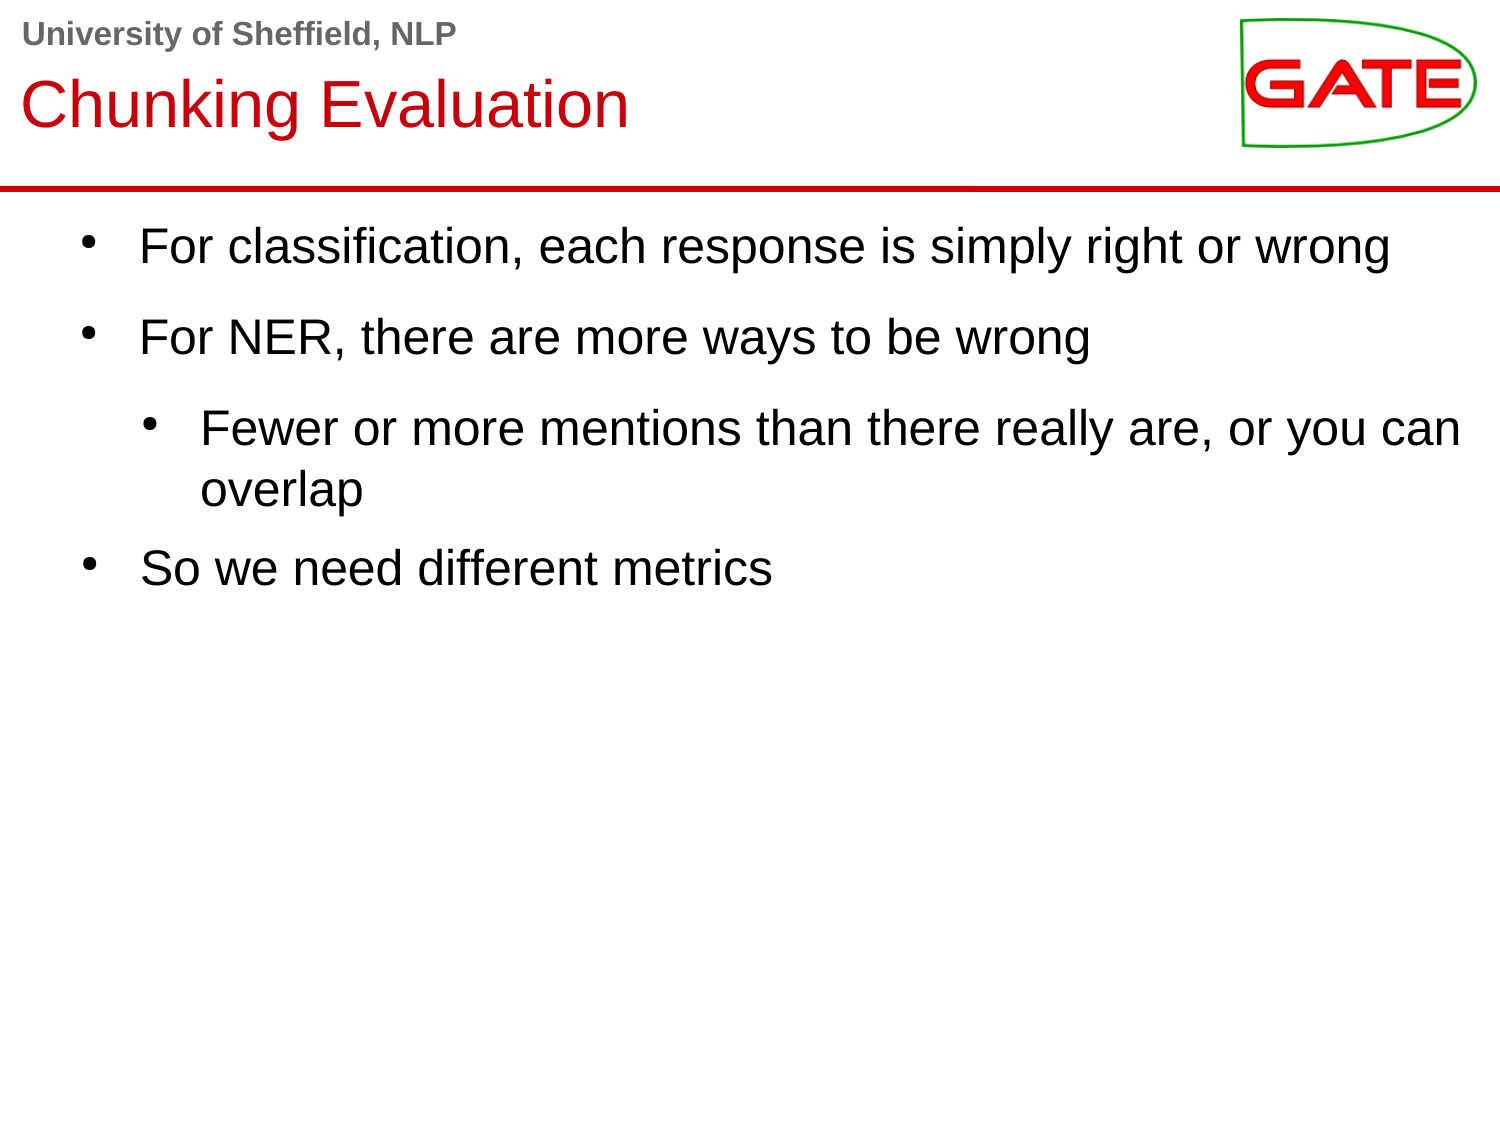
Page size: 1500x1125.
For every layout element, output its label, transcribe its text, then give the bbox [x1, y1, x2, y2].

picture [1240, 18, 1477, 148]
list For classification, each response is simply right or wrong For NER, there are more ways to be wrong Fewer or more mentions than there really are, or you can overlap So we need different metrics [23, 212, 1477, 1063]
title Chunking Evaluation [20, 45, 1240, 166]
